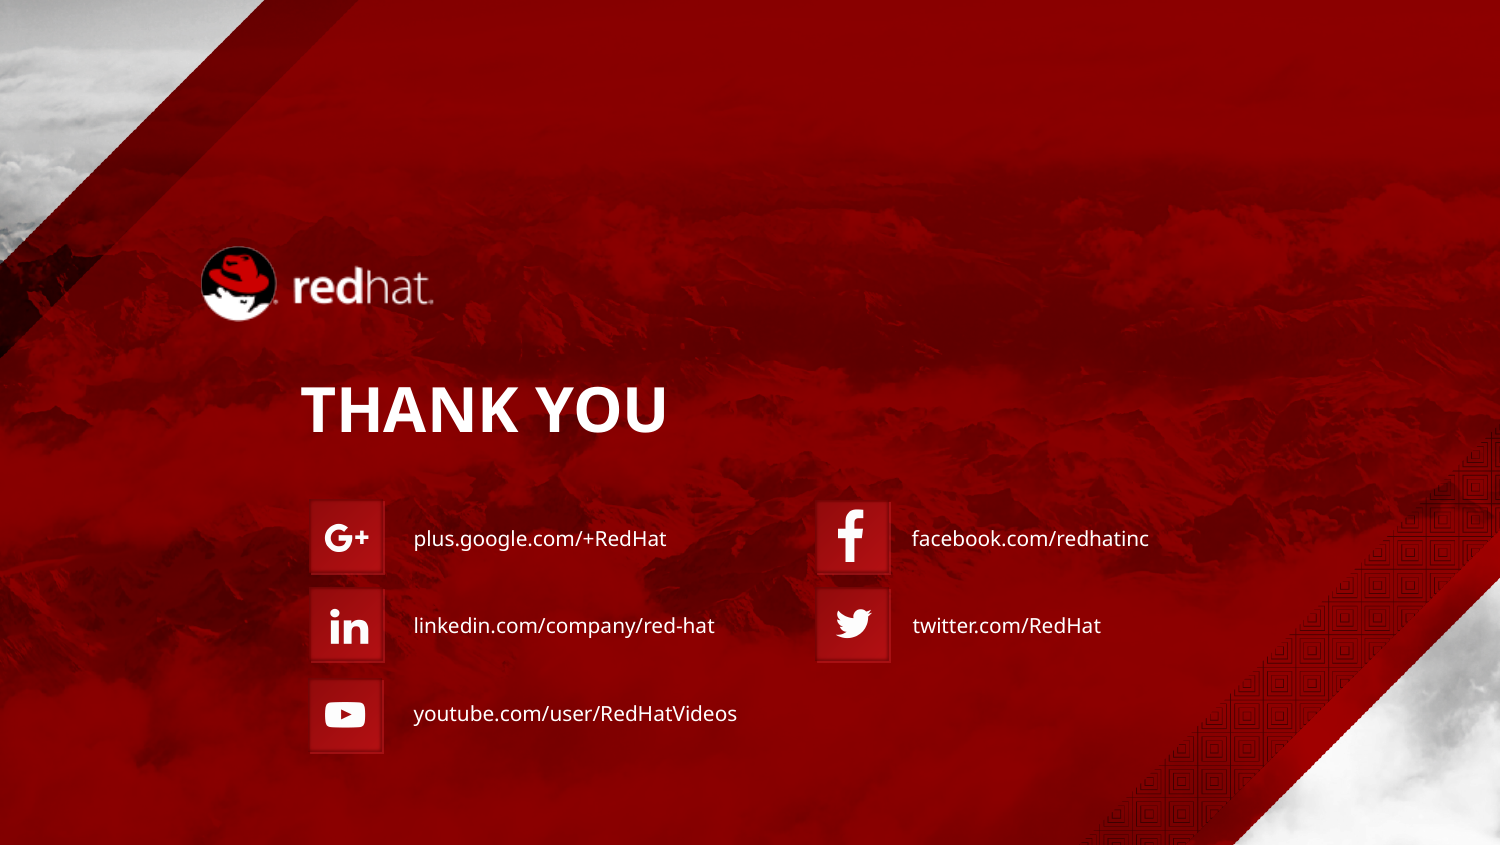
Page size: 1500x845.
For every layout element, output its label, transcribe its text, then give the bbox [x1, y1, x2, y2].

text_box plus.google.com/+RedHat [413, 526, 661, 551]
text_box facebook.com/redhatinc [911, 526, 1145, 551]
title THANK YOU [300, 366, 1291, 526]
text_box twitter.com/RedHat [912, 611, 1154, 638]
text_box linkedin.com/company/red-hat [413, 611, 709, 639]
text_box youtube.com/user/RedHatVideos [413, 698, 734, 726]
picture [0, 0, 1500, 845]
